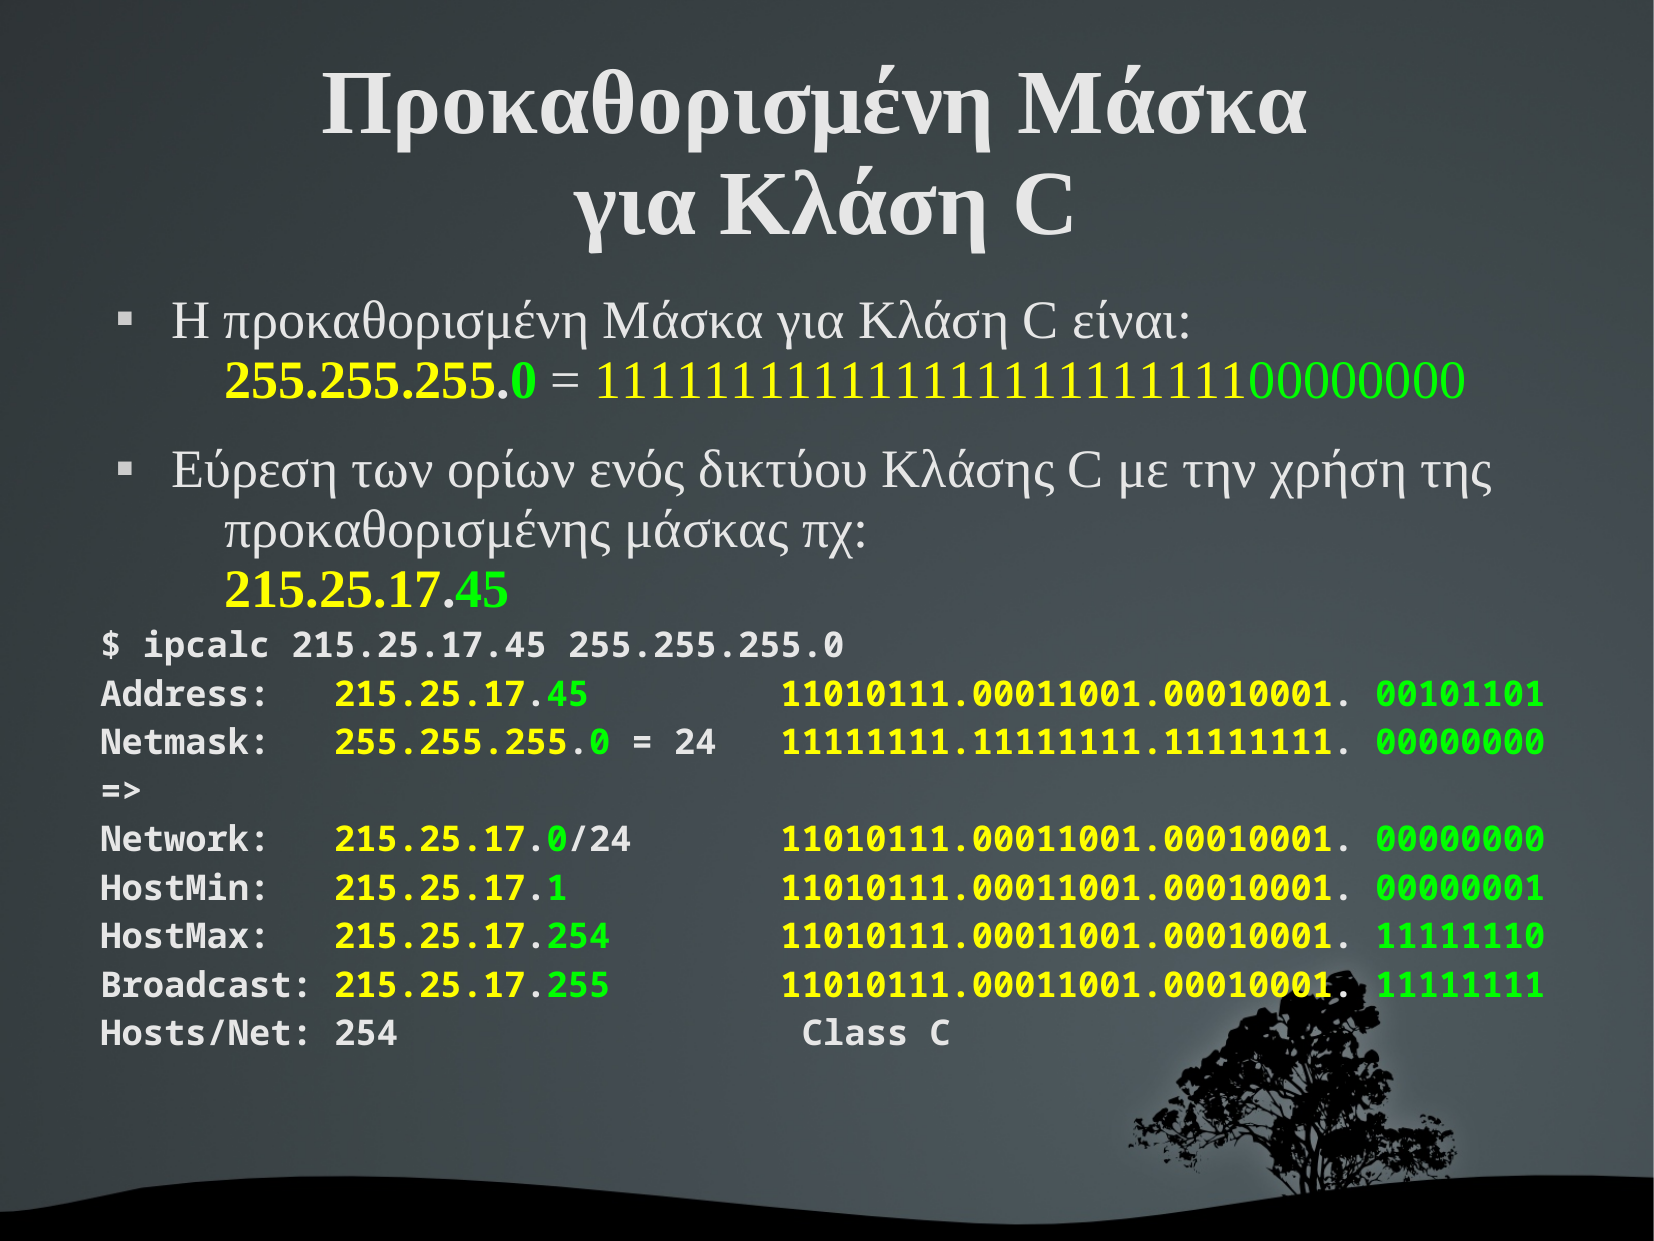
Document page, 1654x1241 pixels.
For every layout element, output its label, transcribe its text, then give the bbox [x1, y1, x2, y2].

picture [0, 0, 1654, 1241]
title Προκαθορισμένη Μάσκα για Κλάση C [82, 33, 1571, 273]
list Η προκαθορισμένη Μάσκα για Κλάση C είναι: 255.255.255.0 = 11111111111111111111111100000000 Εύρεση των ορίων ενός δικτύου Κλάσης C με την χρήση της προκαθορισμένης μάσκας πχ: 215.25.17.45 $ ipcalc 215.25.17.45 255.255.255.0 Address: 215.25.17.45 11010111.00011001.00010001. 00101101 Netmask: 255.255.255.0 = 24 11111111.11111111.11111111. 00000000 => Network: 215.25.17.0/24 11010111.00011001.00010001. 00000000 HostMin: 215.25.17.1 11010111.00011001.00010001. 00000001 HostMax: 215.25.17.254 11010111.00011001.00010001. 11111110 Broadcast: 215.25.17.255 11010111.00011001.00010001. 11111111 Hosts/Net: 254 Class C [82, 290, 1571, 1109]
